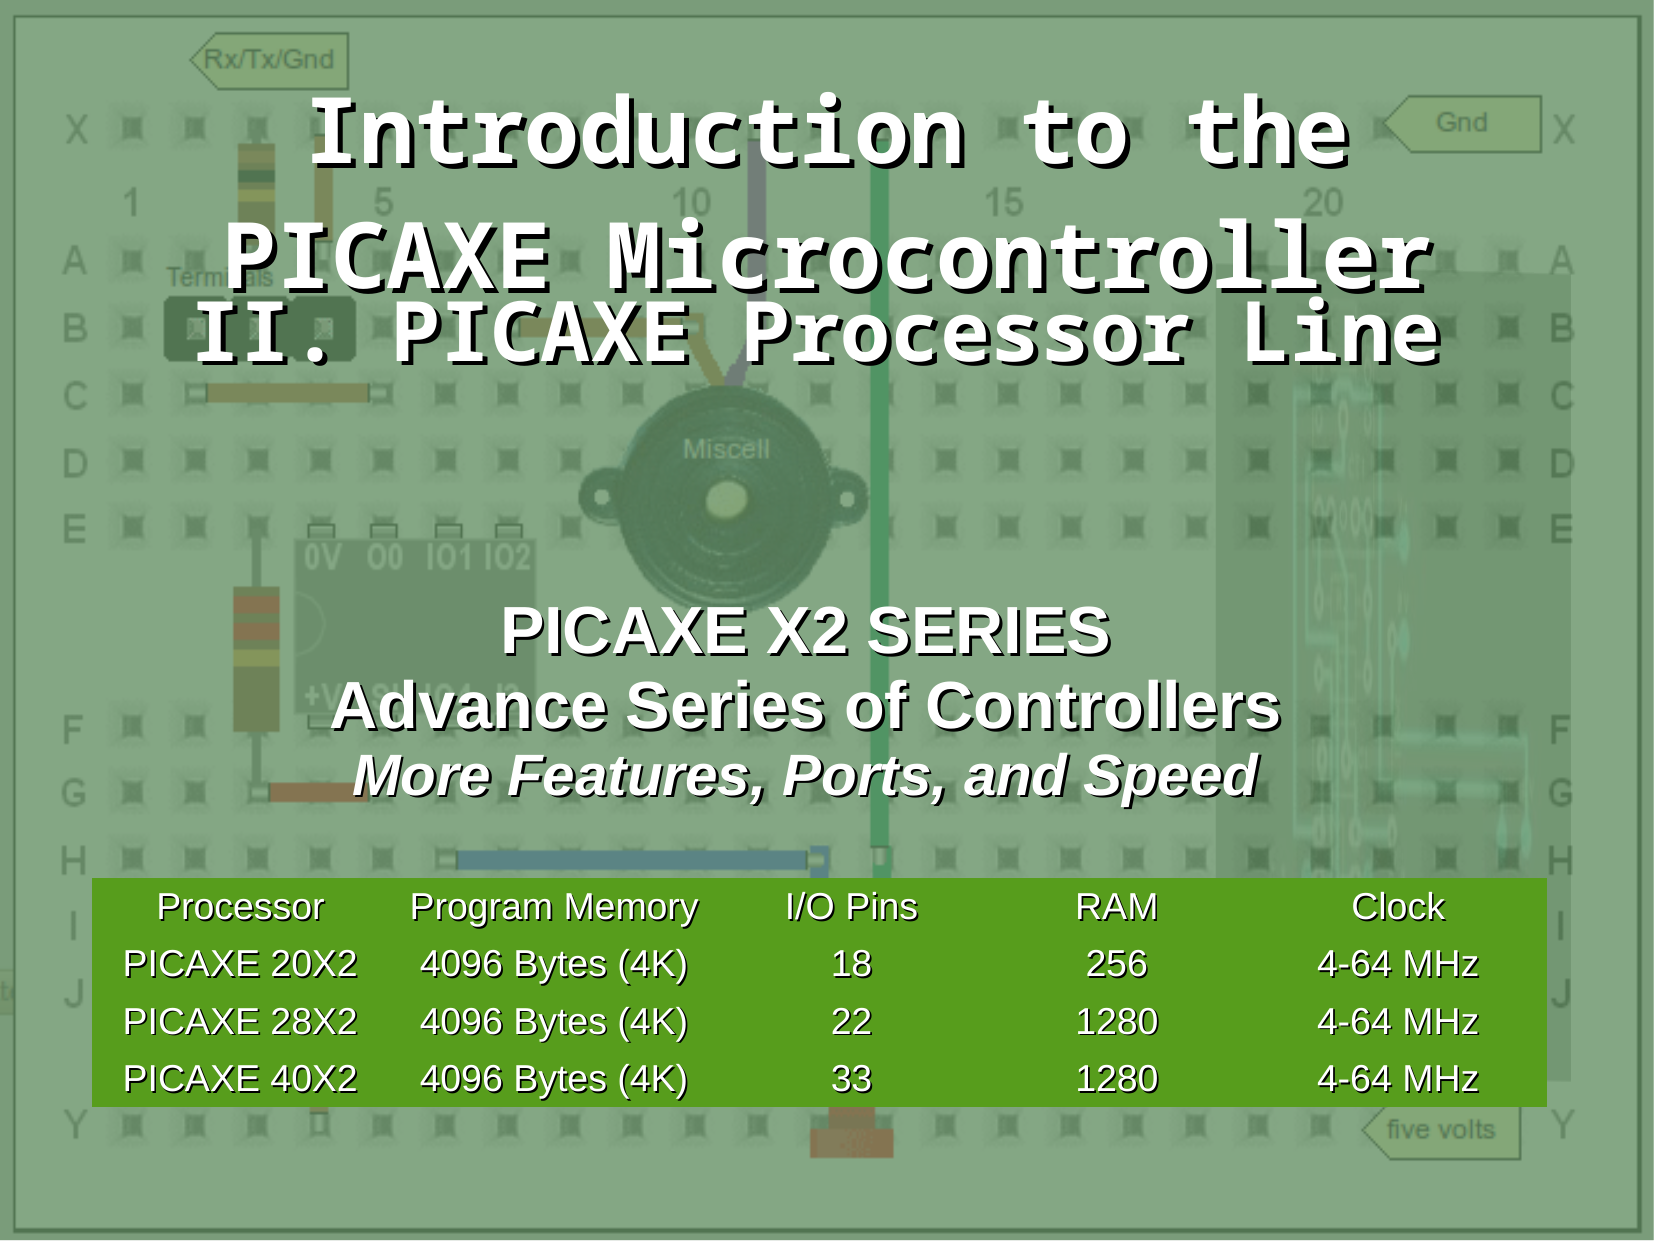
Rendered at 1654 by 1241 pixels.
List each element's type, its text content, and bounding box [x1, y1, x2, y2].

table_cell 4096 Bytes (4K) [389, 1050, 719, 1107]
table_header RAM [984, 878, 1249, 935]
table_cell 22 [719, 992, 984, 1050]
table_cell 4-64 MHz [1249, 992, 1547, 1050]
picture [0, 0, 1654, 1241]
table_cell PICAXE 28X2 [92, 992, 389, 1050]
table_cell 1280 [984, 1050, 1249, 1107]
table_cell 4096 Bytes (4K) [389, 992, 719, 1050]
text_box PICAXE X2 SERIES Advance Series of Controllers More Features, Ports, and Speed [315, 585, 1297, 817]
table_cell 18 [719, 935, 984, 992]
subtitle II. PICAXE Processor Line [71, 348, 1561, 1103]
table_cell 1280 [984, 992, 1249, 1050]
table_cell 4-64 MHz [1249, 935, 1547, 992]
table_cell 4096 Bytes (4K) [389, 935, 719, 992]
table_header I/O Pins [719, 878, 984, 935]
title Introduction to the PICAXE Microcontroller [82, 75, 1571, 306]
table_cell 256 [984, 935, 1249, 992]
table_header Program Memory [389, 878, 719, 935]
table_cell 33 [719, 1050, 984, 1107]
table_cell PICAXE 40X2 [92, 1050, 389, 1107]
table_header Processor [92, 878, 389, 935]
table_cell PICAXE 20X2 [92, 935, 389, 992]
table_cell 4-64 MHz [1249, 1050, 1547, 1107]
table_header Clock [1249, 878, 1547, 935]
